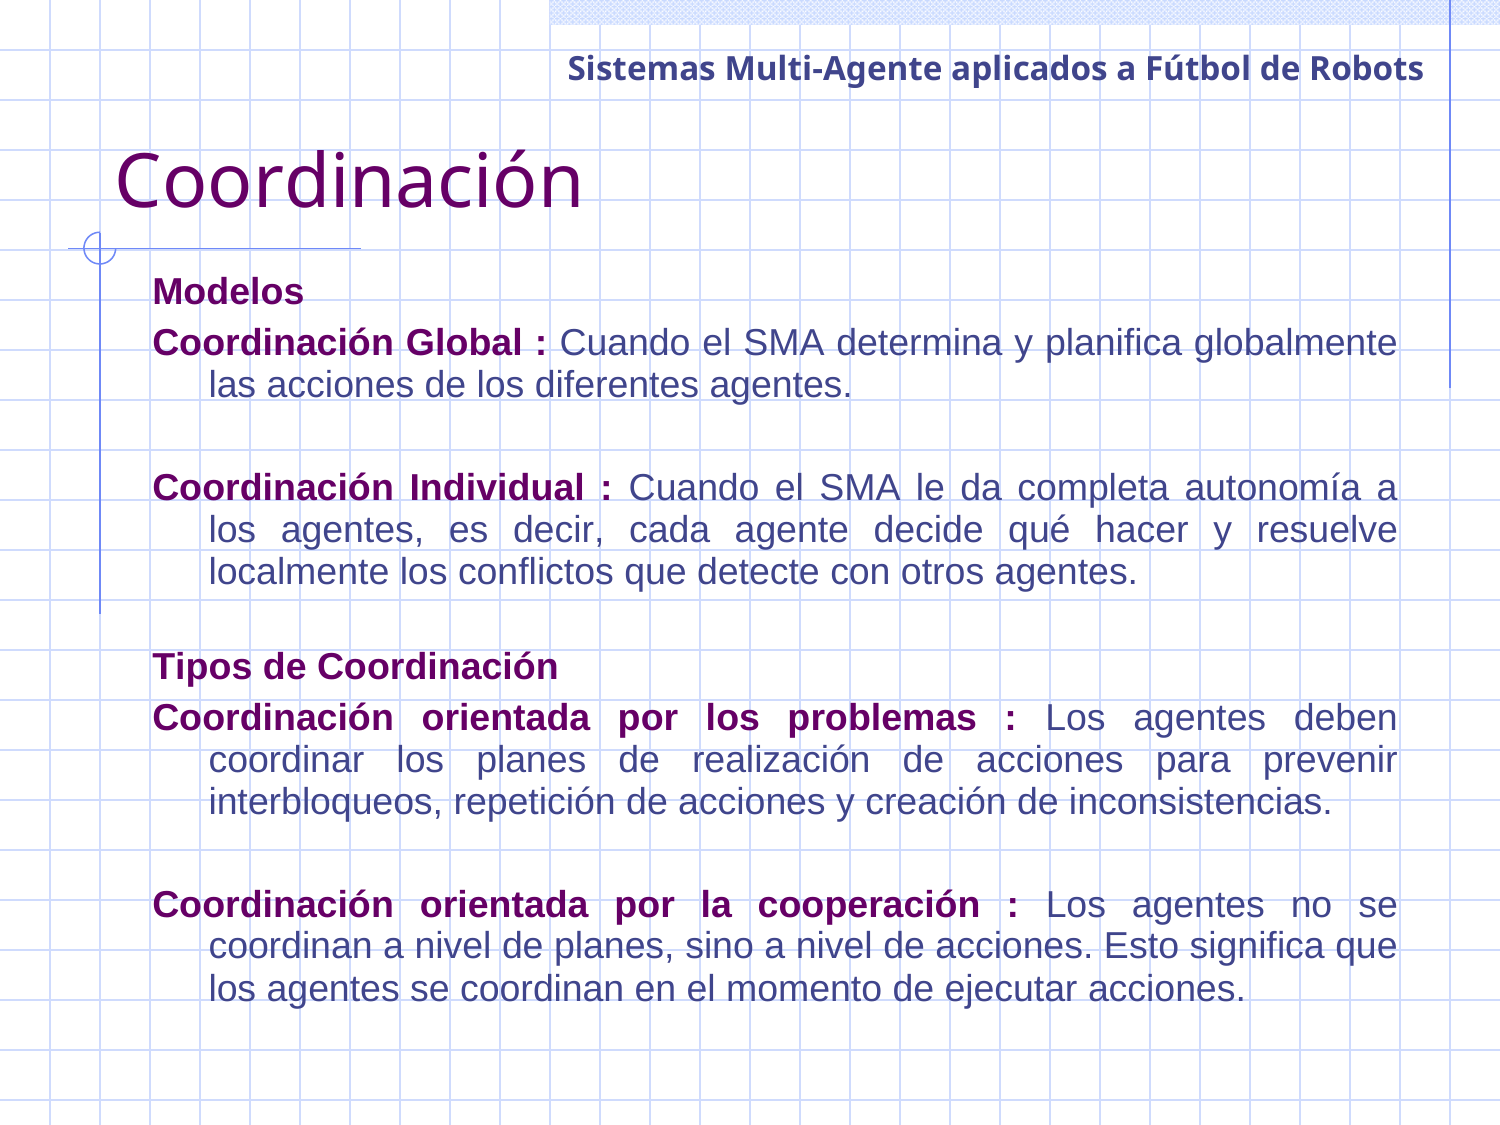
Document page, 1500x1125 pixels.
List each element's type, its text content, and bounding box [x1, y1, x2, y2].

picture [549, 0, 1449, 25]
text_box Modelos Coordinación Global : Cuando el SMA determina y planifica globalmente las acciones de los diferentes agentes. Coordinación Individual : Cuando el SMA le da completa autonomía a los agentes, es decir, cada agente decide qué hacer y resuelve localmente los conflictos que detecte con otros agentes. [137, 262, 1413, 625]
text_box Sistemas Multi-Agente aplicados a Fútbol de Robots [450, 37, 1441, 99]
list Tipos de Coordinación Coordinación orientada por los problemas : Los agentes deben coordinar los planes de realización de acciones para prevenir interbloqueos, repetición de acciones y creación de inconsistencias. Coordinación orientada por la cooperación : Los agentes no se coordinan a nivel de planes, sino a nivel de acciones. Esto significa que los agentes se coordinan en el momento de ejecutar acciones. [137, 637, 1413, 1069]
picture [1451, 0, 1500, 25]
title Coordinación [99, 112, 1000, 238]
